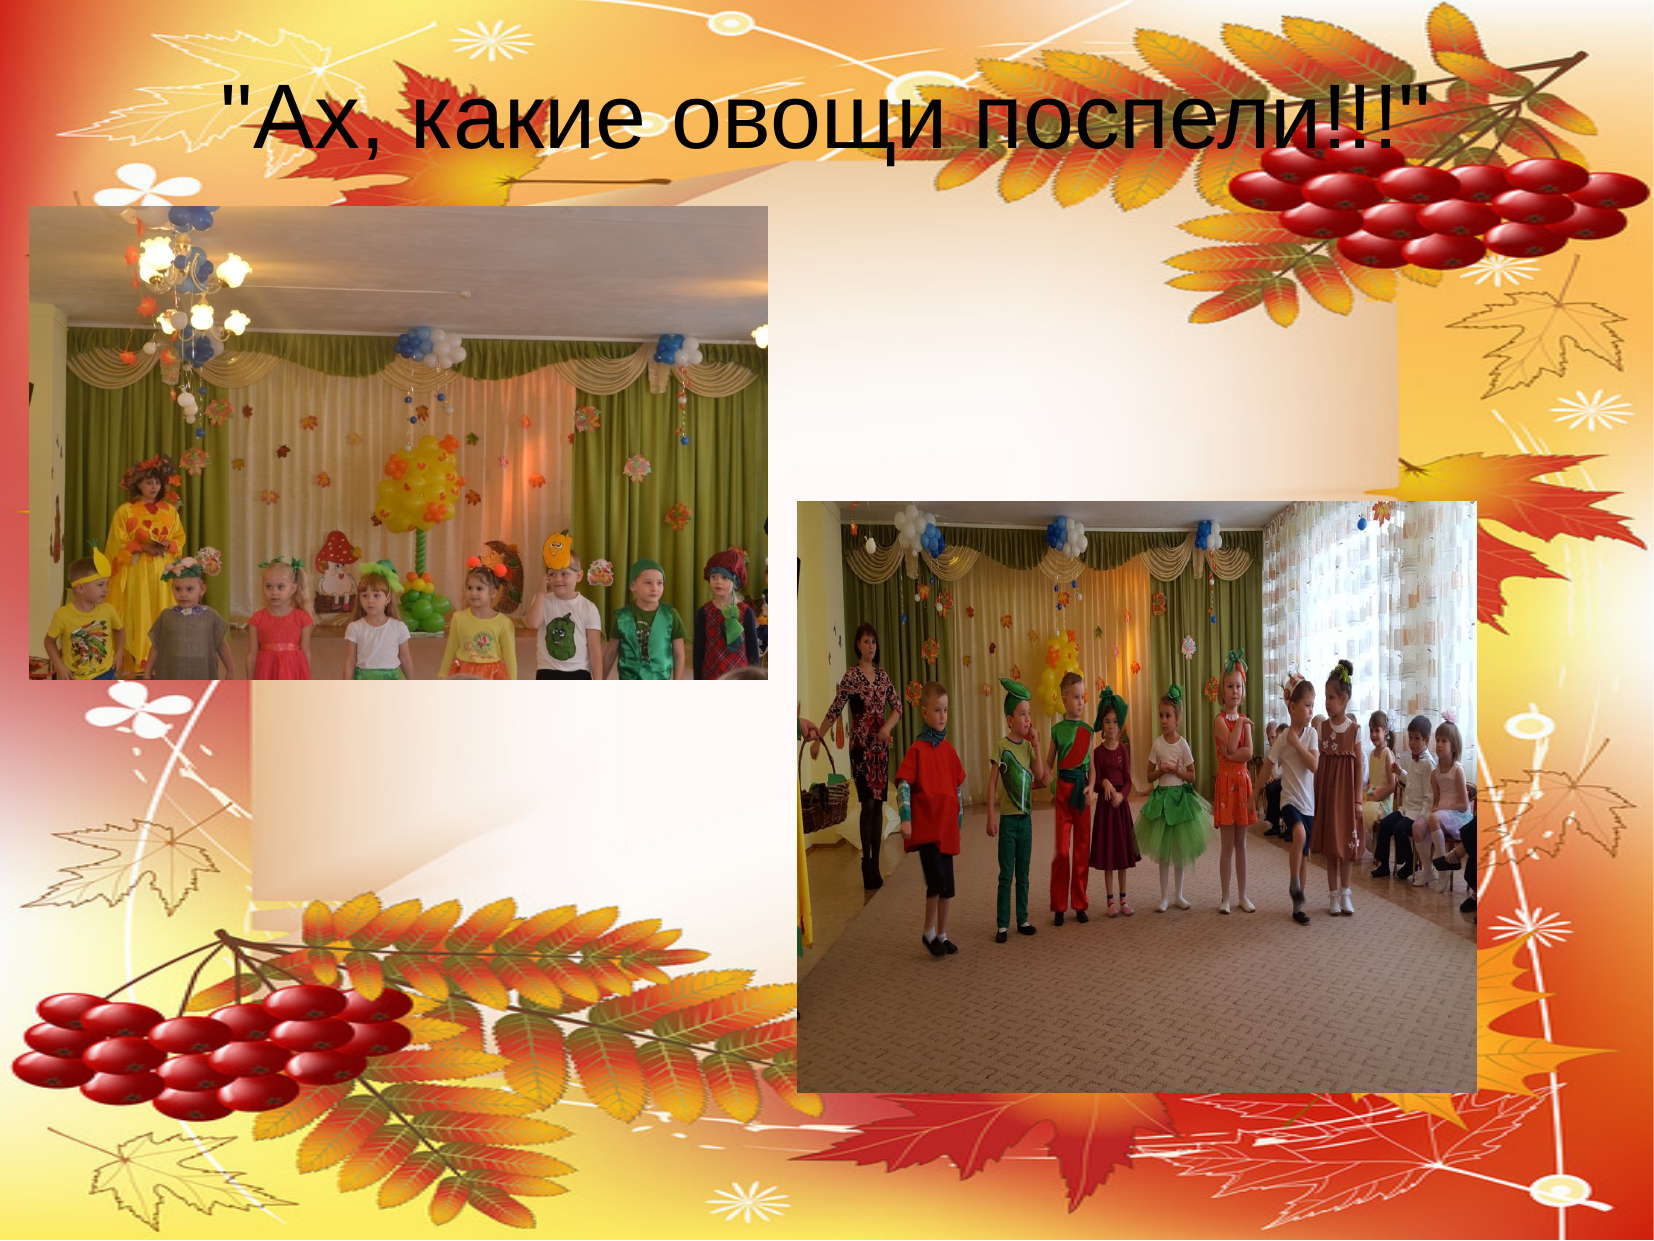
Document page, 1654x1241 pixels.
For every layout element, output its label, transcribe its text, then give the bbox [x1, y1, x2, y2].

title "Ах, какие овощи поспели!!!" [82, 49, 1571, 257]
picture [0, 0, 1654, 1240]
